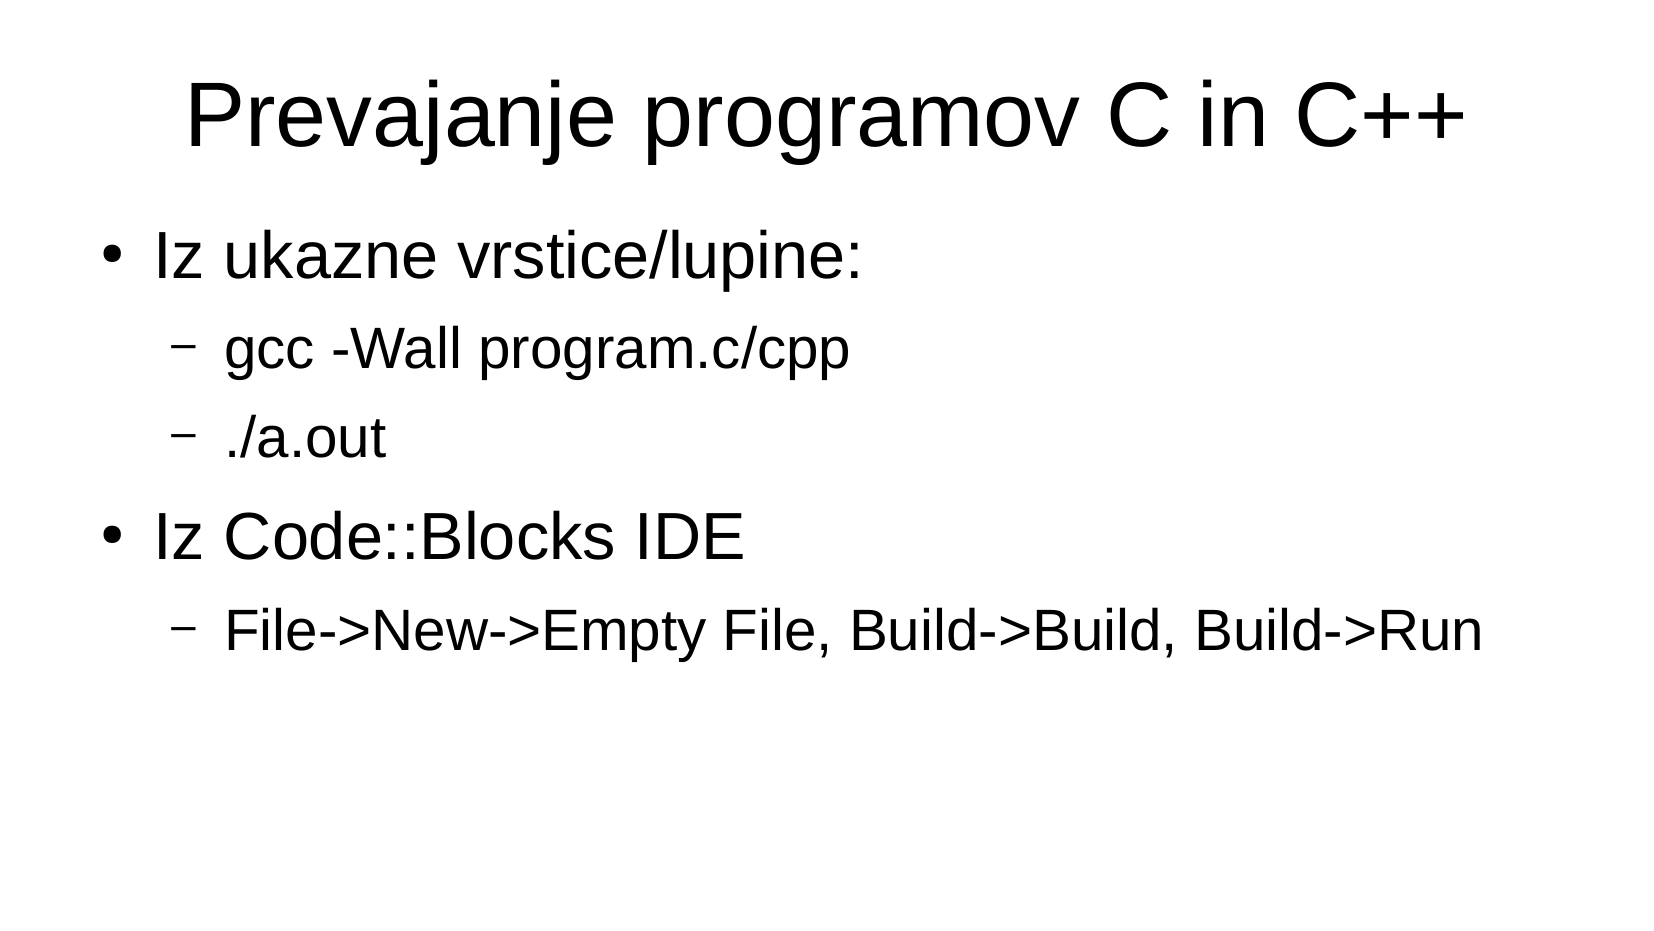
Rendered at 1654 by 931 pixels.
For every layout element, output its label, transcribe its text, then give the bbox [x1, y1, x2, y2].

list Iz ukazne vrstice/lupine: gcc -Wall program.c/cpp ./a.out Iz Code::Blocks IDE File->New->Empty File, Build->Build, Build->Run [82, 217, 1571, 758]
title Prevajanje programov C in C++ [82, 37, 1571, 193]
